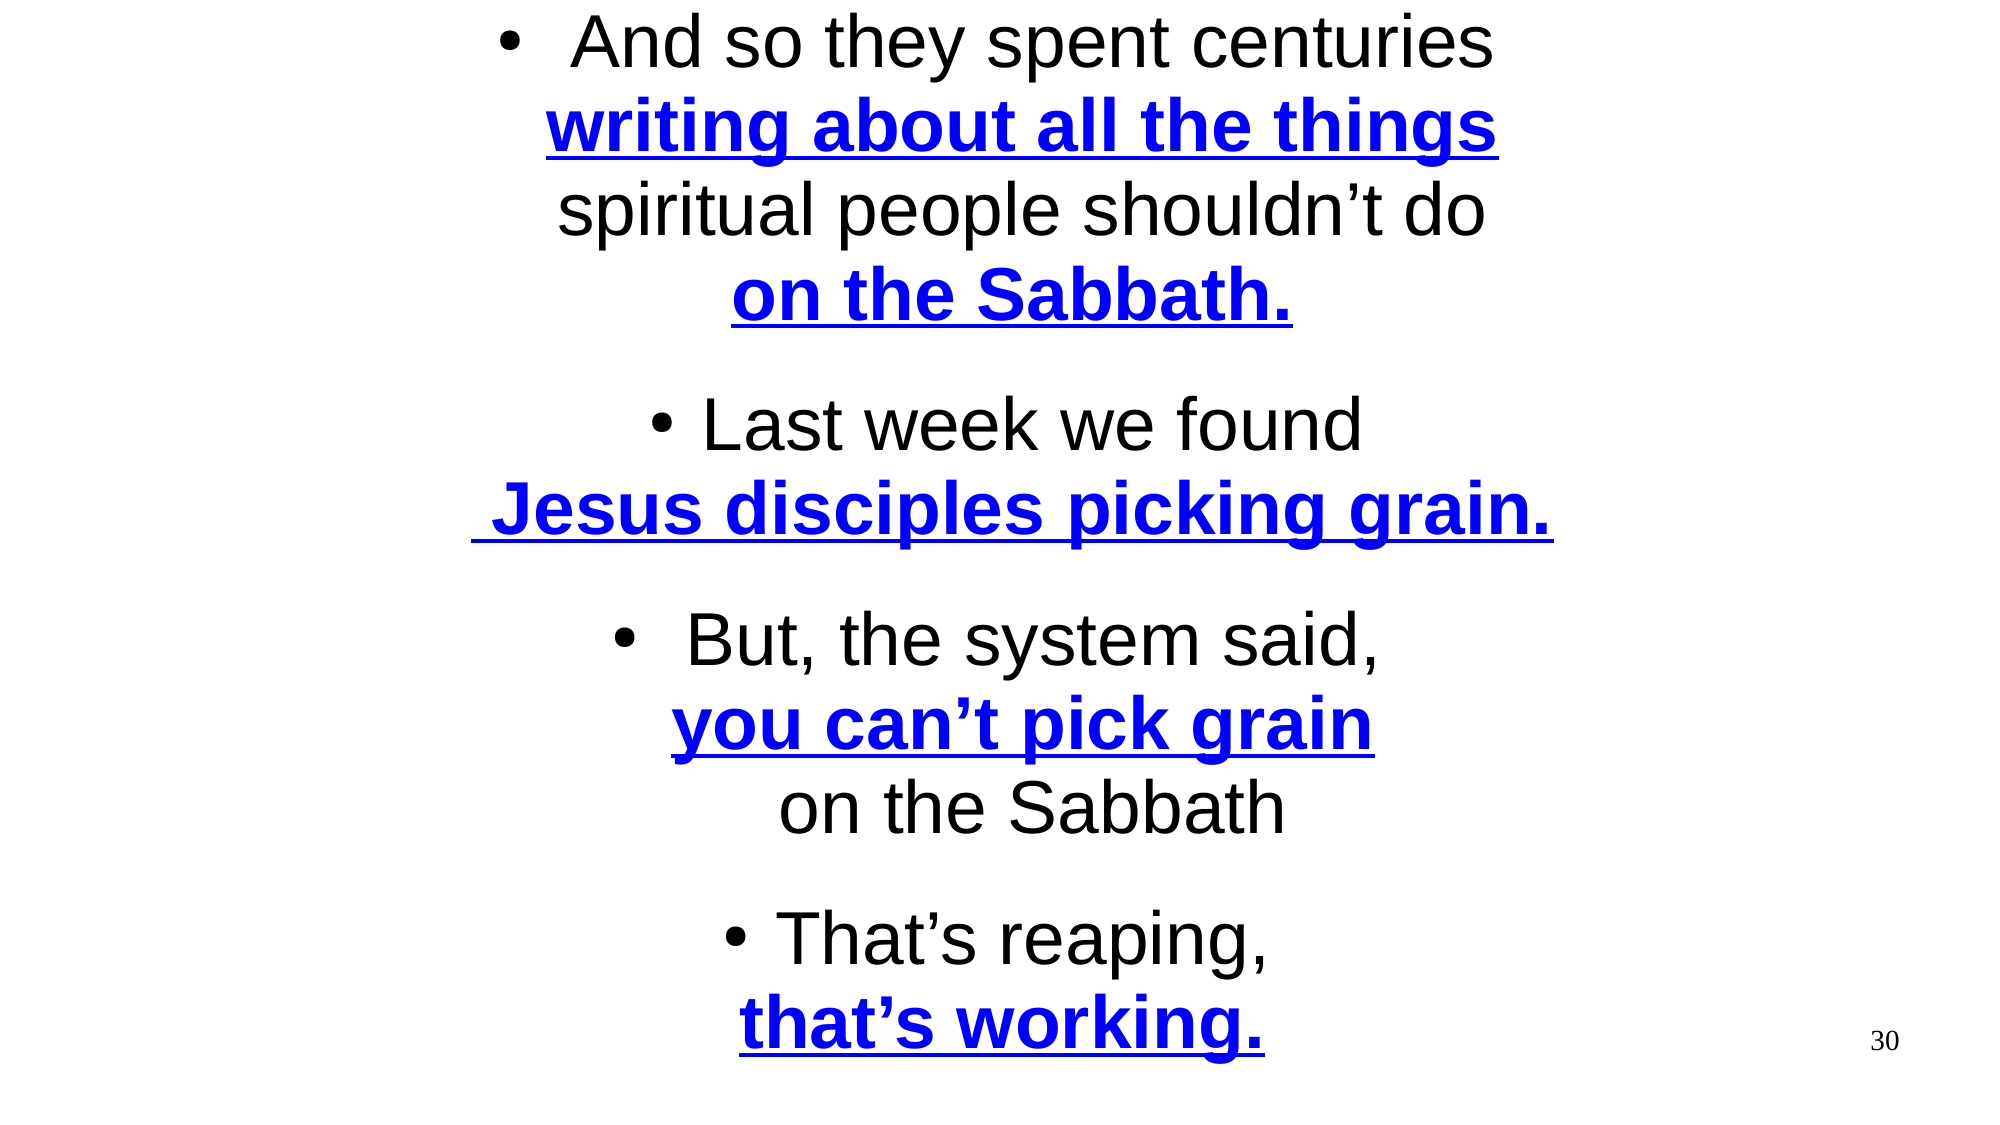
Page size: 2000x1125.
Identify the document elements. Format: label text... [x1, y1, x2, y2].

list And so they spent centuries writing about all the things spiritual people shouldn’t do on the Sabbath. Last week we found Jesus disciples picking grain. But, the system said, you can’t pick grain on the Sabbath That’s reaping, that’s working. [0, 0, 1996, 1123]
